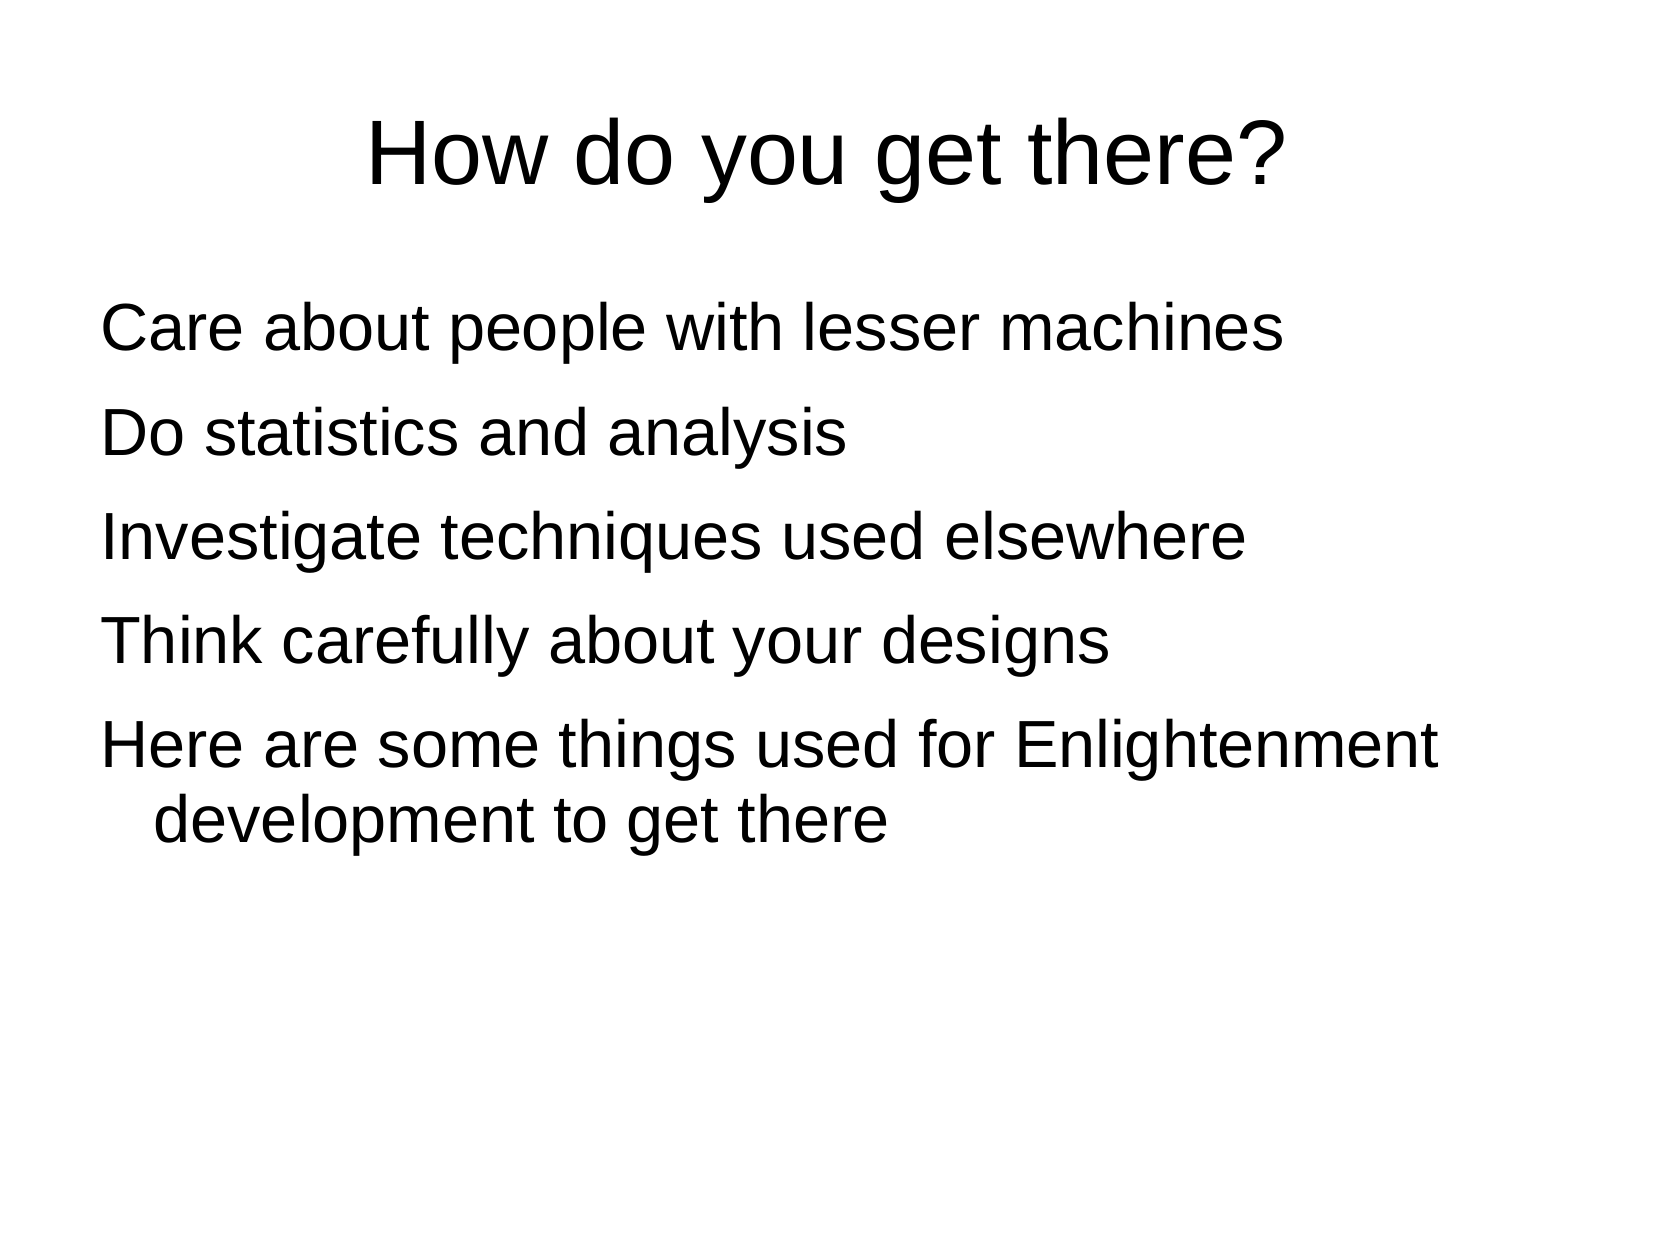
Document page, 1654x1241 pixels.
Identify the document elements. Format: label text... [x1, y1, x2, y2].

list Care about people with lesser machines Do statistics and analysis Investigate techniques used elsewhere Think carefully about your designs Here are some things used for Enlightenment development to get there [82, 290, 1571, 1095]
title How do you get there? [82, 49, 1571, 257]
